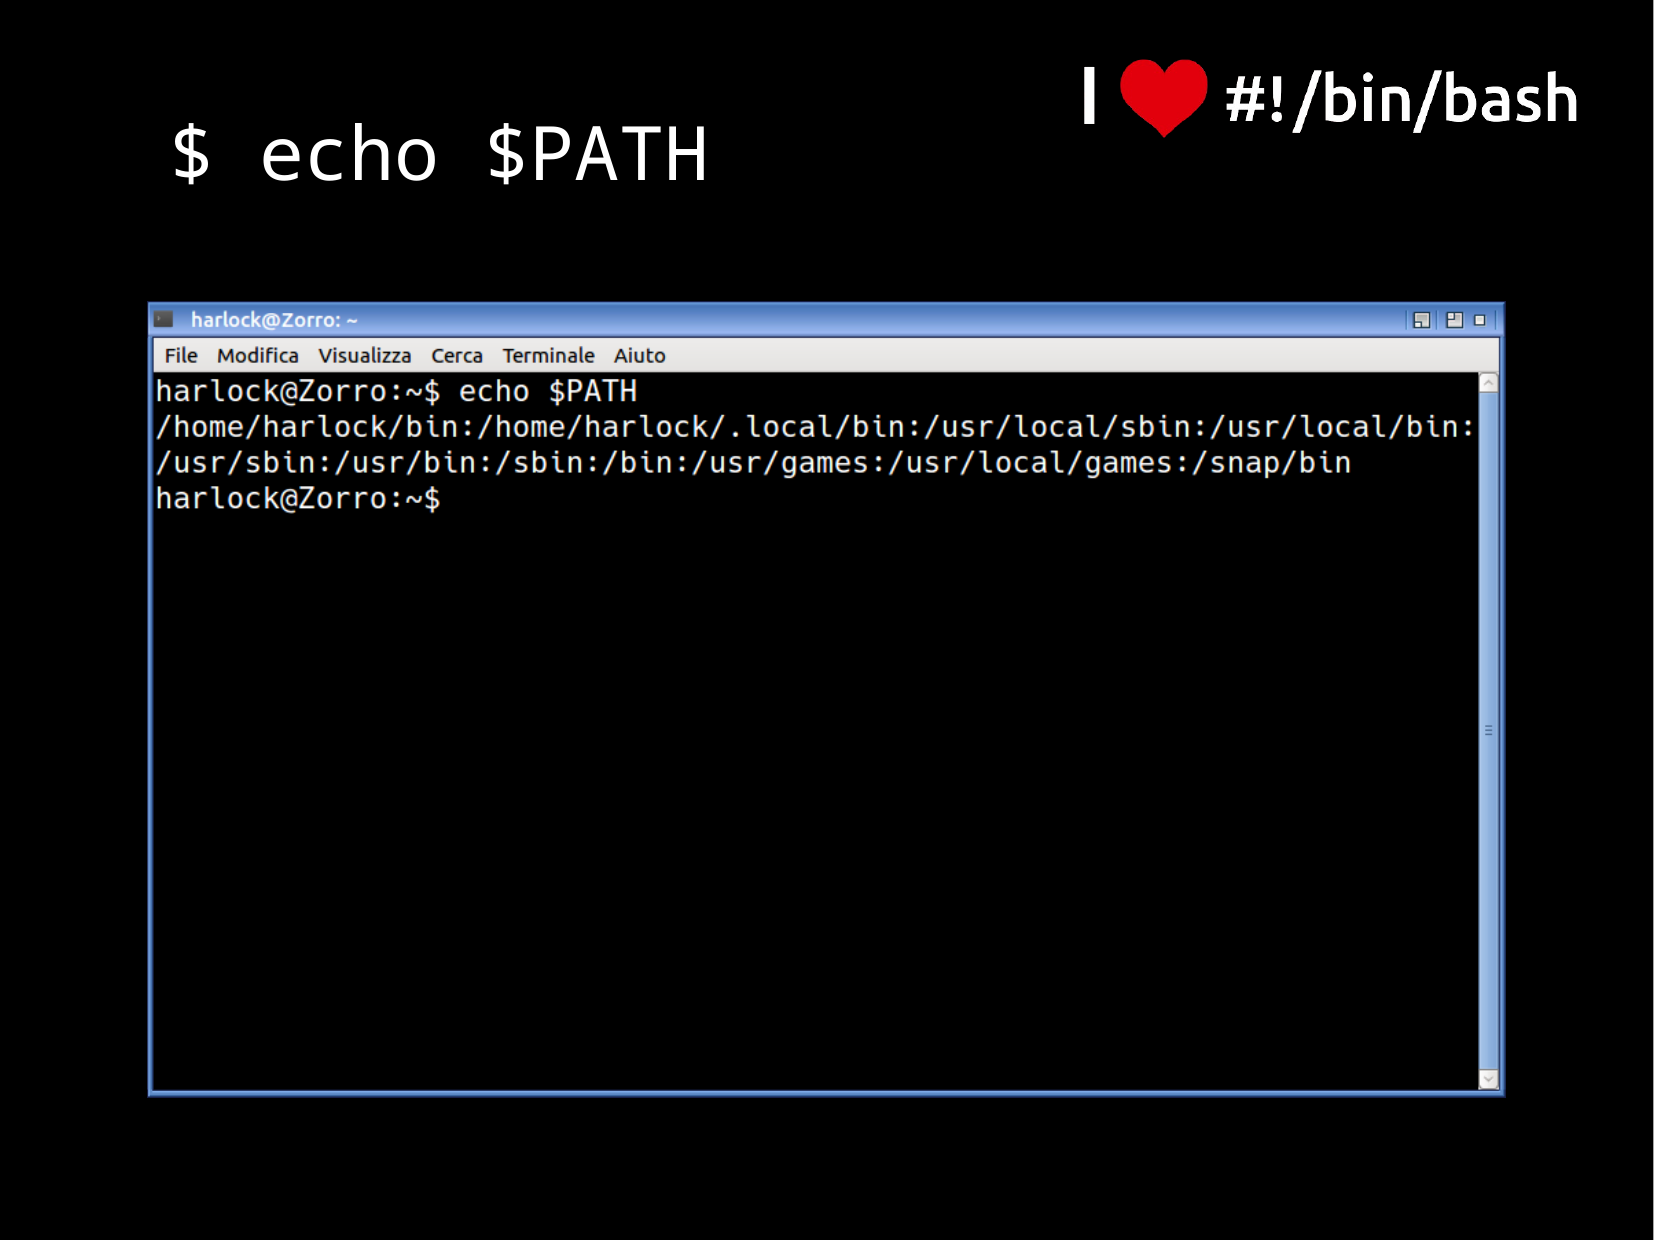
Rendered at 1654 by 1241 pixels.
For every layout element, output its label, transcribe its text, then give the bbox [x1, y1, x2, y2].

picture [1064, 45, 1595, 154]
text_box $ echo $PATH [154, 92, 782, 203]
picture [147, 301, 1506, 1098]
